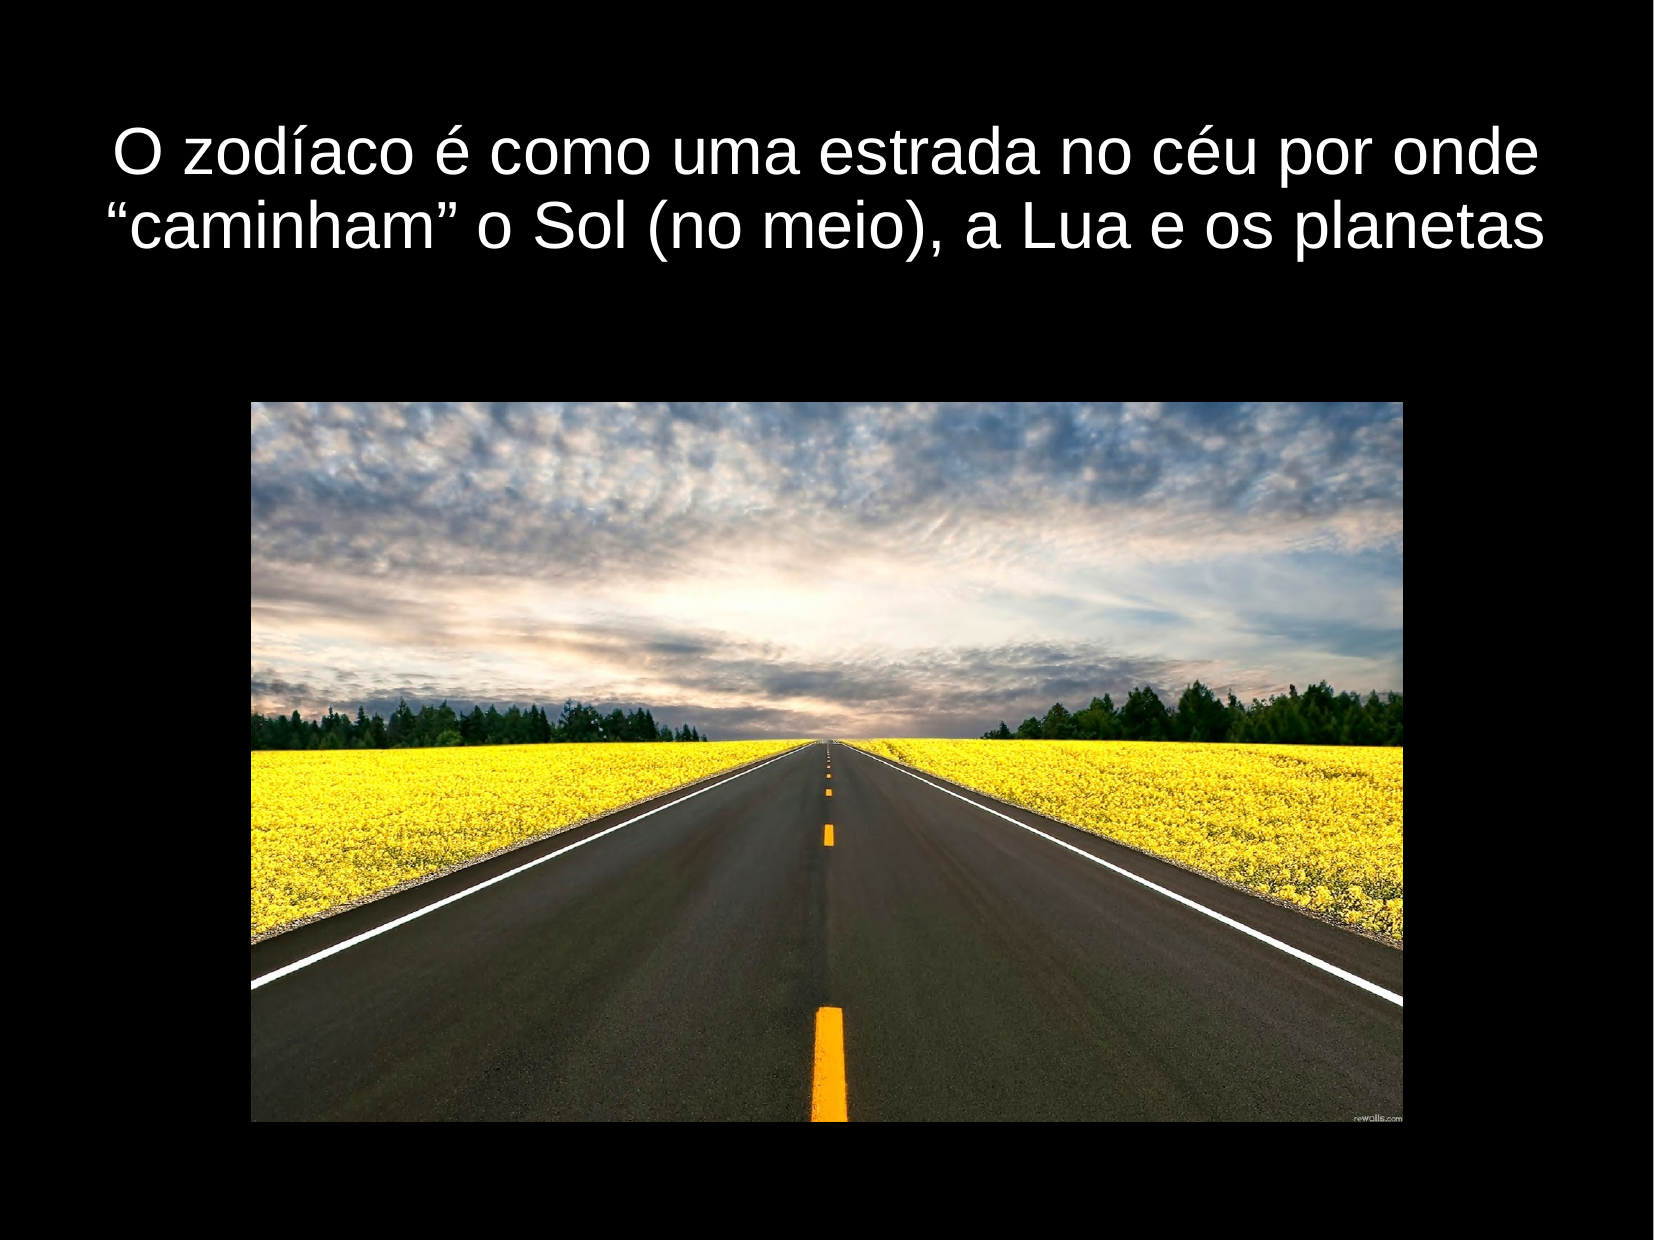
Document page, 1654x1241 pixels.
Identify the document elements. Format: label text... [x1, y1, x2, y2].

picture [251, 402, 1403, 1122]
title O zodíaco é como uma estrada no céu por onde “caminham” o Sol (no meio), a Lua e os planetas [82, 84, 1571, 292]
